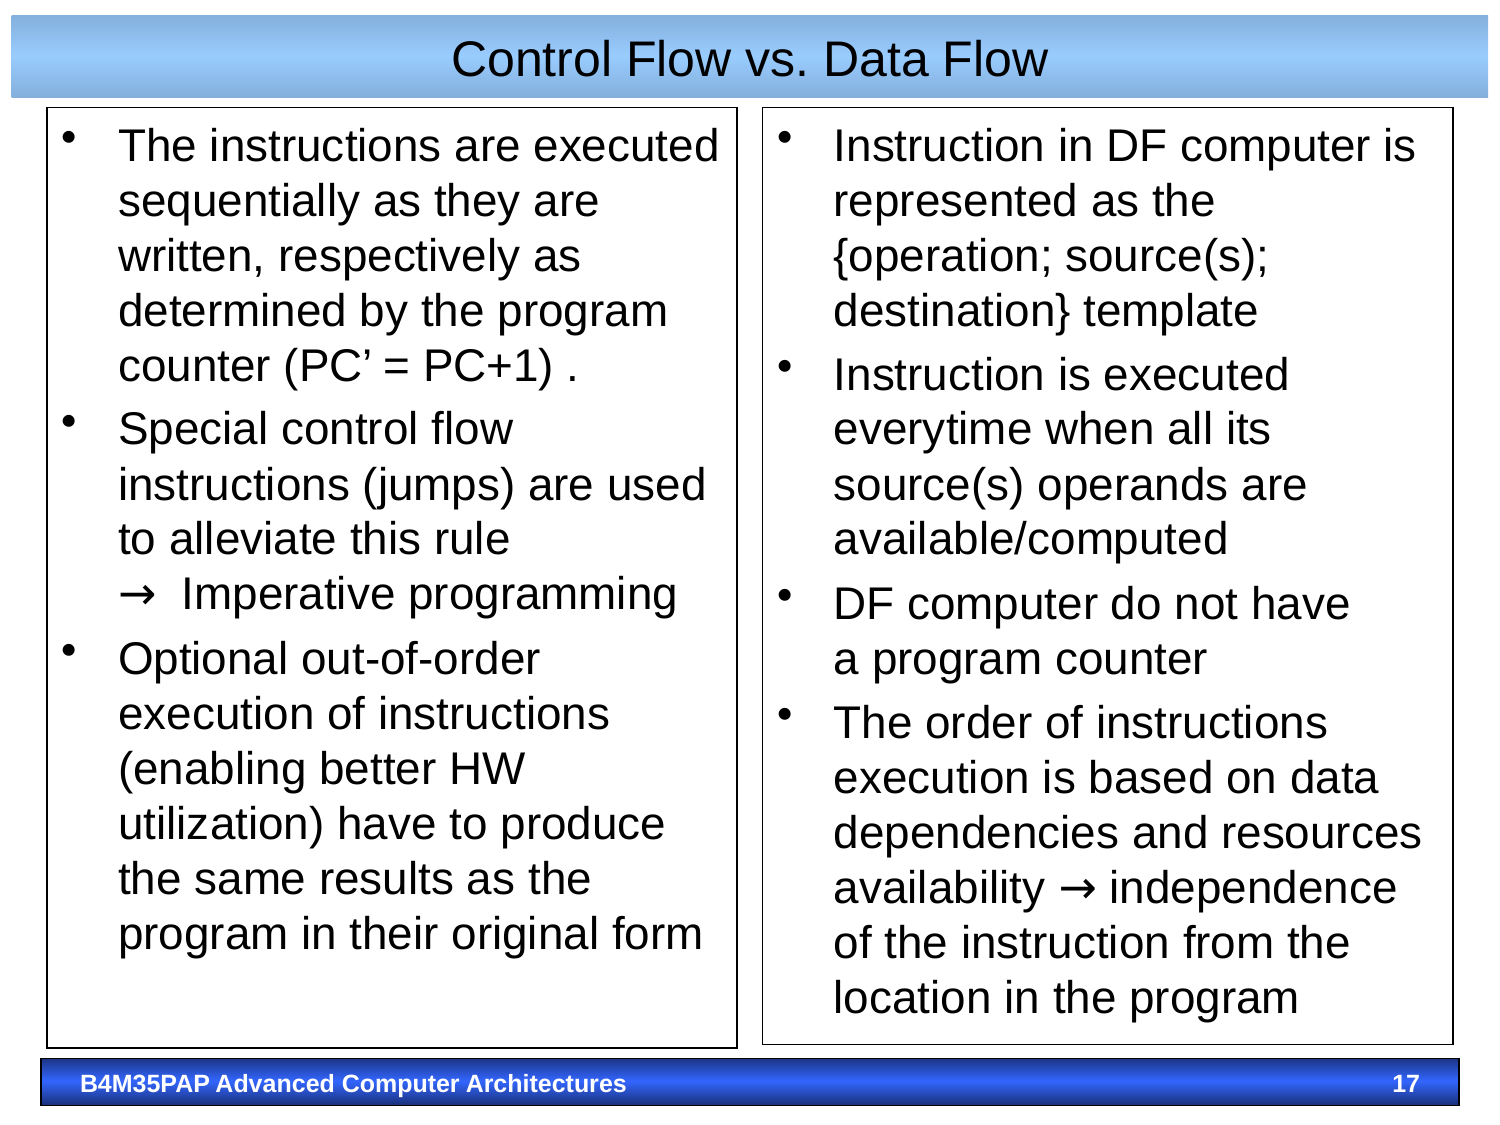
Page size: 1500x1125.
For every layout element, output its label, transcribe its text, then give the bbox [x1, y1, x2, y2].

title Control Flow vs. Data Flow [11, 15, 1489, 98]
text_box Instruction in DF computer is represented as the {operation; source(s); destination} template Instruction is executed everytime when all its source(s) operands are available/computed DF computer do not have a program counter The order of instructions execution is based on data dependencies and resources availability → independence of the instruction from the location in the program [762, 107, 1453, 1045]
text_box The instructions are executed sequentially as they are written, respectively as determined by the program counter (PC’ = PC+1) . Special control flow instructions (jumps) are used to alleviate this rule → Imperative programming Optional out-of-order execution of instructions (enabling better HW utilization) have to produce the same results as the program in their original form [46, 107, 738, 1049]
